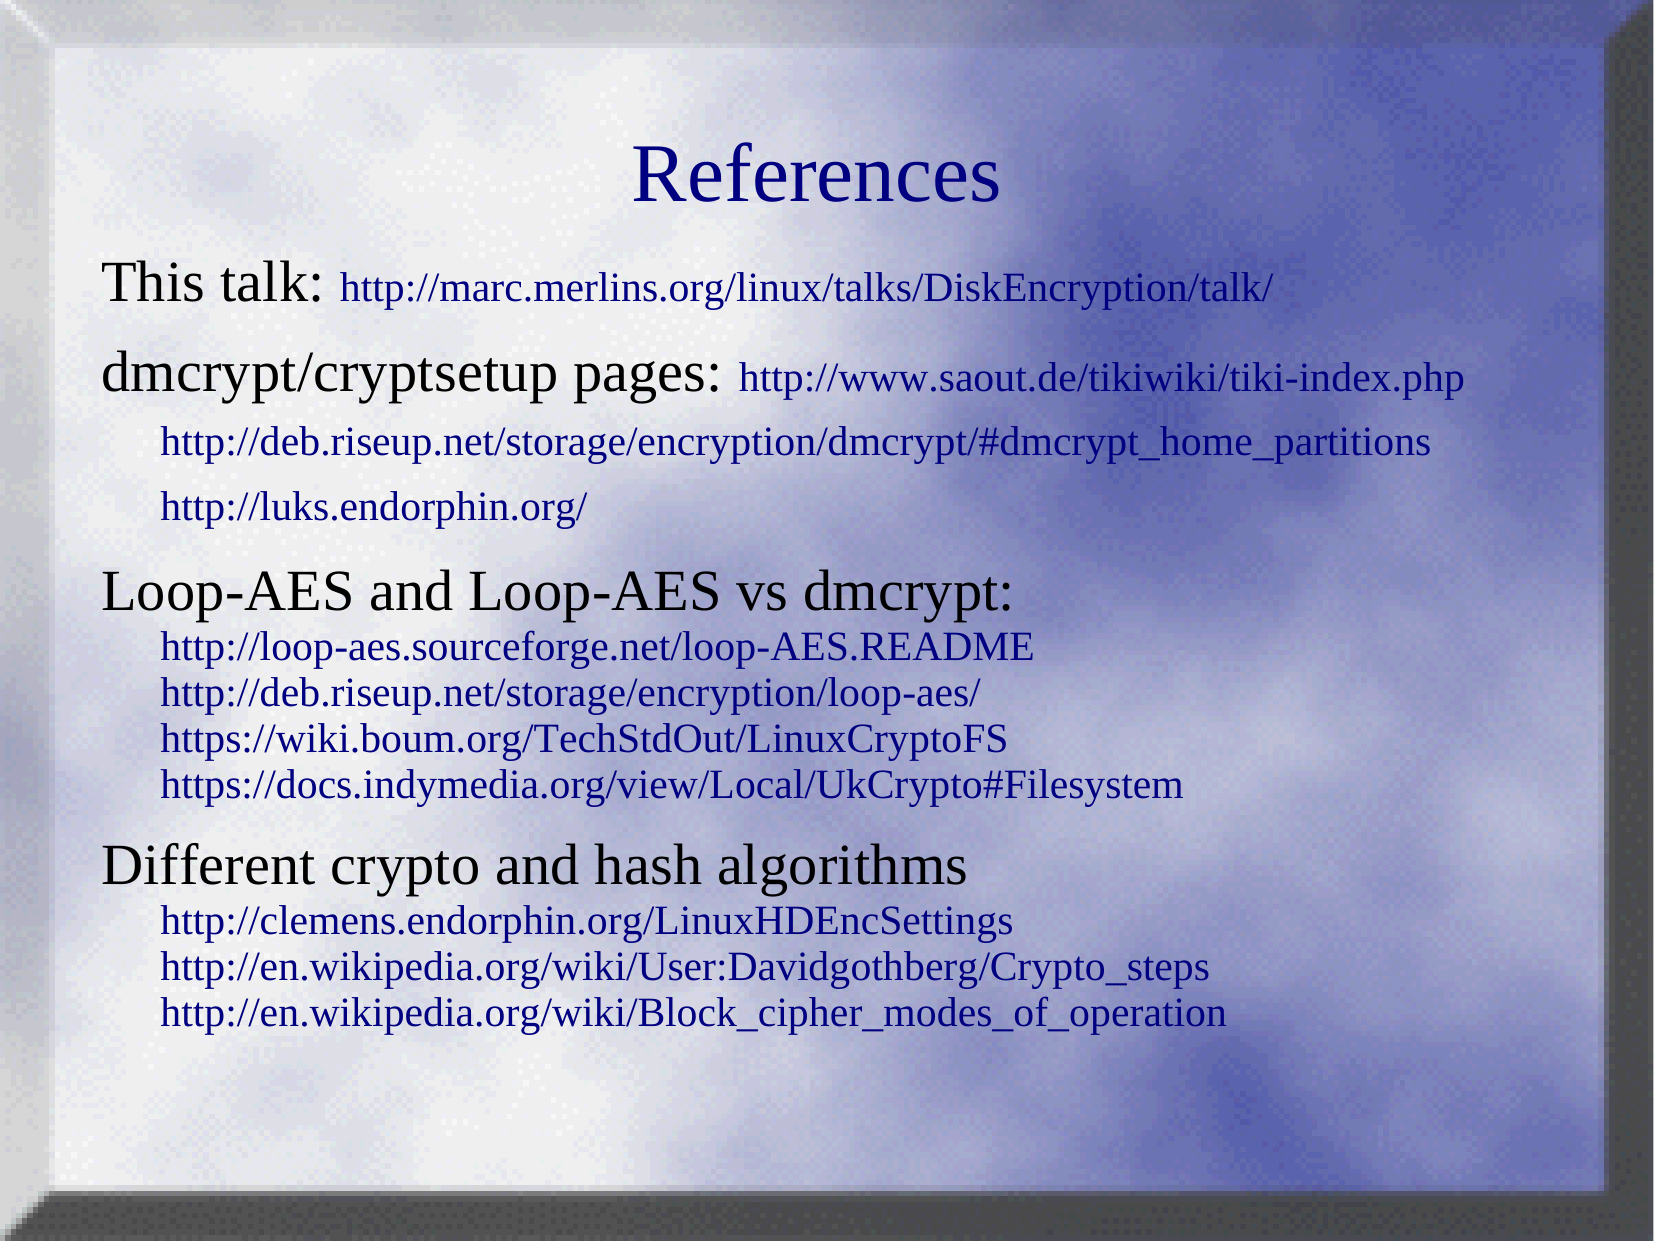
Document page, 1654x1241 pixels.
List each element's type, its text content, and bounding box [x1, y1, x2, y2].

list This talk: http://marc.merlins.org/linux/talks/DiskEncryption/talk/ dmcrypt/cryptsetup pages: http://www.saout.de/tikiwiki/tiki-index.phphttp://deb.riseup.net/storage/encryption/dmcrypt/#dmcrypt_home_partitions http://luks.endorphin.org/ Loop-AES and Loop-AES vs dmcrypt: http://loop-aes.sourceforge.net/loop-AES.README http://deb.riseup.net/storage/encryption/loop-aes/ https://wiki.boum.org/TechStdOut/LinuxCryptoFShttps://docs.indymedia.org/view/Local/UkCrypto#Filesystem Different crypto and hash algorithmshttp://clemens.endorphin.org/LinuxHDEncSettings http://en.wikipedia.org/wiki/User:Davidgothberg/Crypto_steps http://en.wikipedia.org/wiki/Block_cipher_modes_of_operation [101, 248, 1514, 1150]
picture [0, 0, 1654, 1241]
title References [198, 119, 1437, 227]
